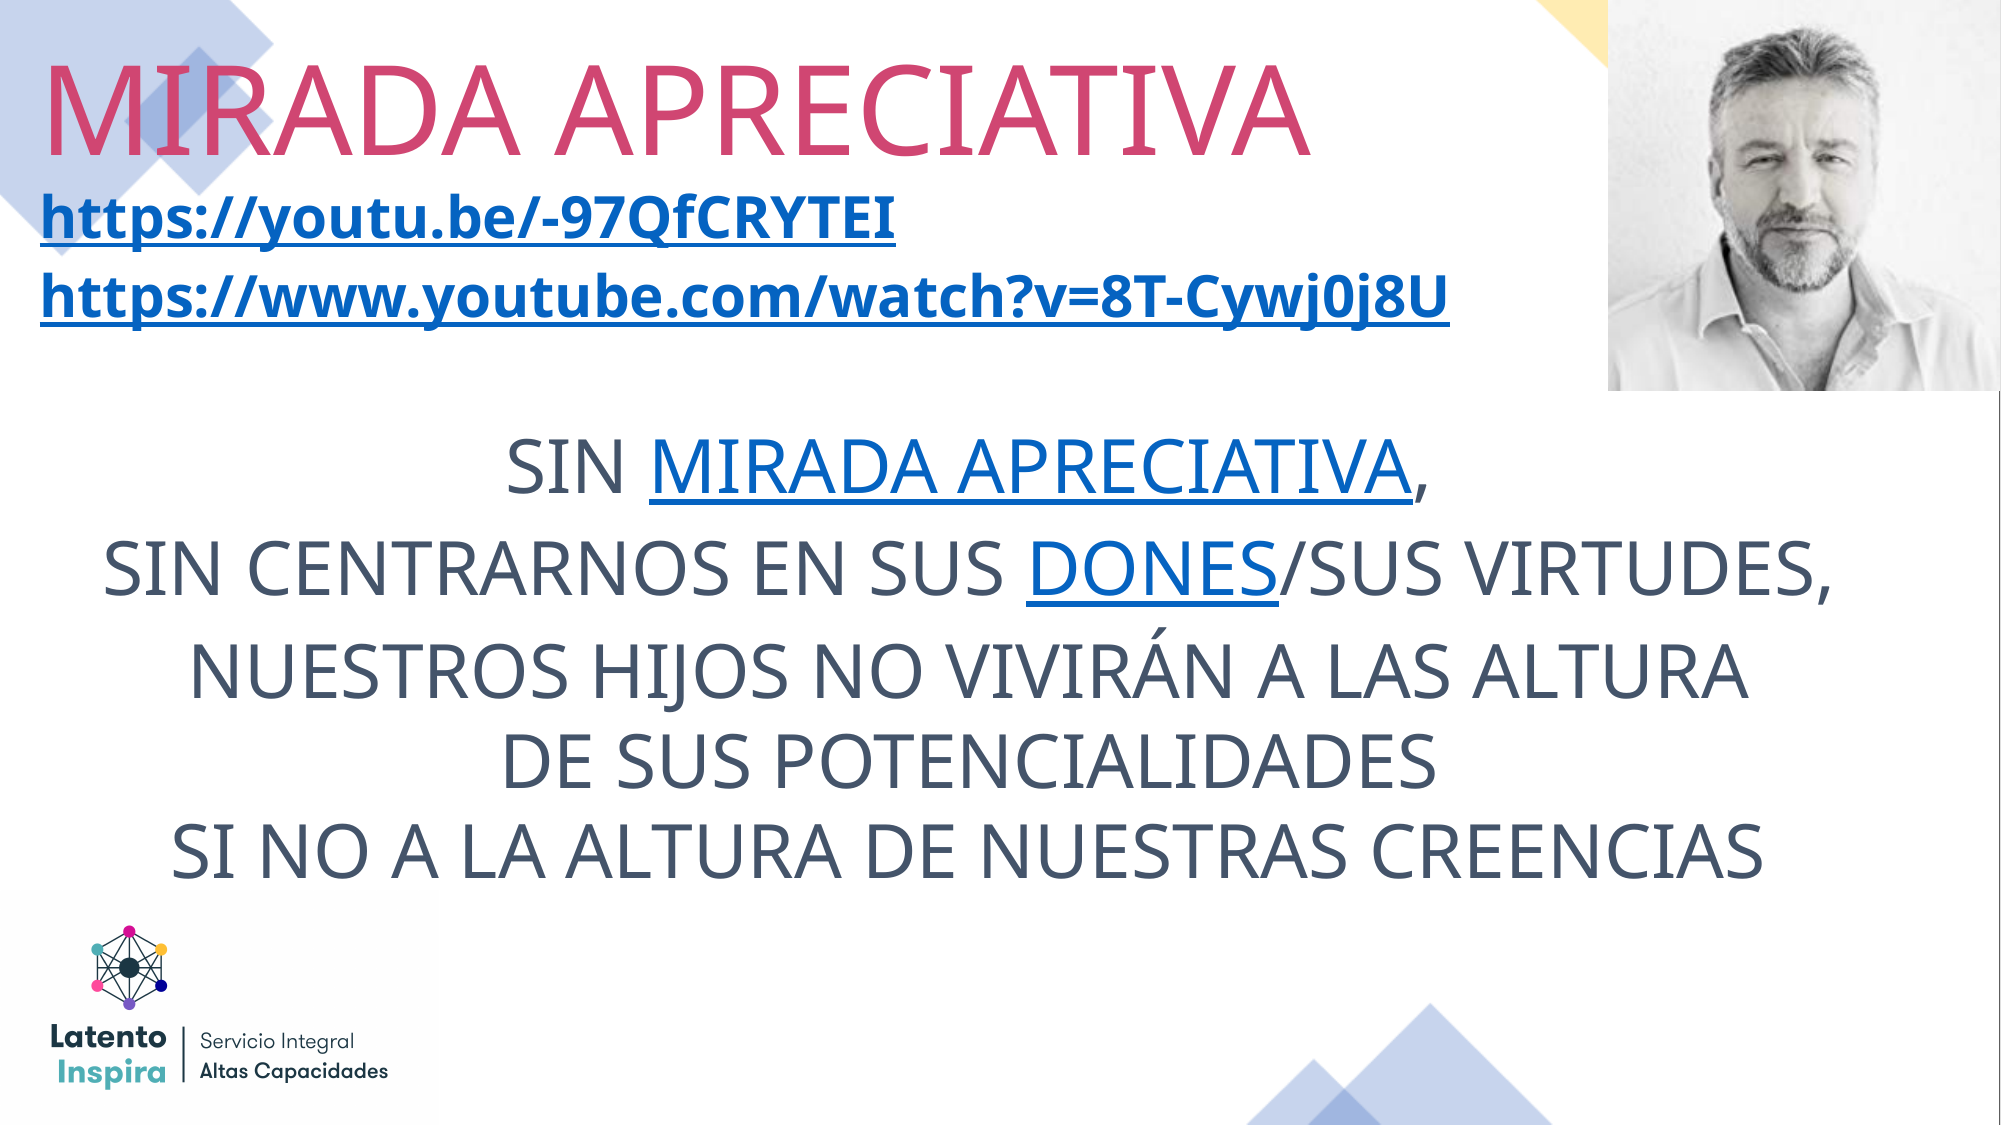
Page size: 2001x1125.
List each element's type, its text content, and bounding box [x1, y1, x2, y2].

picture [0, 0, 2001, 1125]
text_box MIRADA APRECIATIVA https://youtu.be/-97QfCRYTEI https://www.youtube.com/watch?v=8T-Cywj0j8U SIN MIRADA APRECIATIVA, SIN CENTRARNOS EN SUS DONES/SUS VIRTUDES, NUESTROS HIJOS NO VIVIRÁN A LAS ALTURA DE SUS POTENCIALIDADES SI NO A LA ALTURA DE NUESTRAS CREENCIAS [24, 22, 1914, 901]
